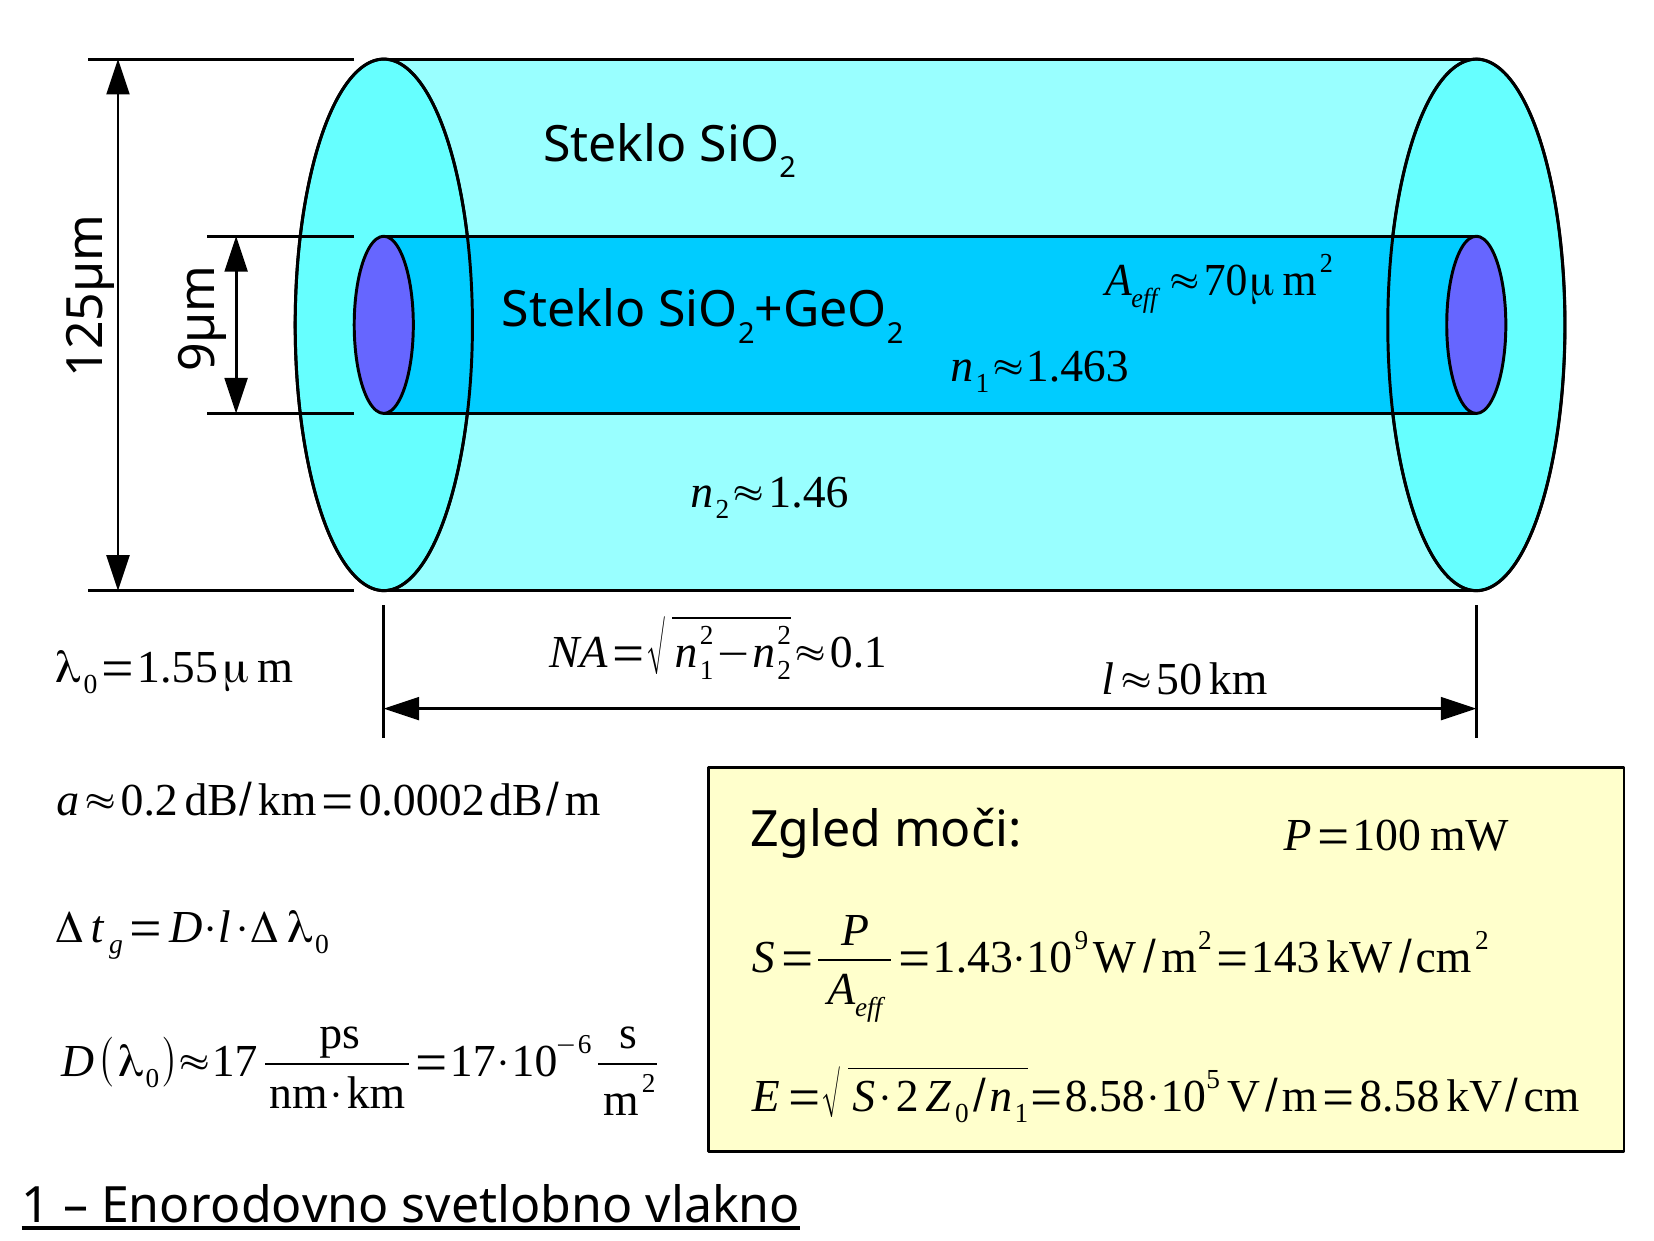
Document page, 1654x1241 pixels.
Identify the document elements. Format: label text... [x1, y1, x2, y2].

text_box 125μm [48, 223, 110, 378]
text_box [297, 61, 470, 589]
chart [1089, 652, 1281, 706]
chart [1269, 809, 1521, 862]
chart [679, 466, 859, 525]
text_box Zgled moči: [749, 792, 1009, 854]
text_box [708, 767, 1625, 1152]
chart [45, 773, 613, 826]
text_box 1 – Enorodovno svetlobno vlakno [21, 1169, 758, 1230]
chart [738, 903, 1499, 1022]
text_box [396, 59, 1464, 591]
chart [1089, 247, 1344, 313]
chart [938, 339, 1141, 399]
chart [44, 641, 306, 700]
chart [738, 1062, 1592, 1129]
text_box Steklo SiO2+GeO2 [501, 273, 891, 346]
text_box Steklo SiO2 [543, 107, 795, 181]
text_box 9μm [160, 268, 222, 372]
chart [47, 1007, 671, 1126]
chart [44, 900, 340, 960]
chart [535, 614, 898, 686]
text_box [1390, 61, 1563, 589]
